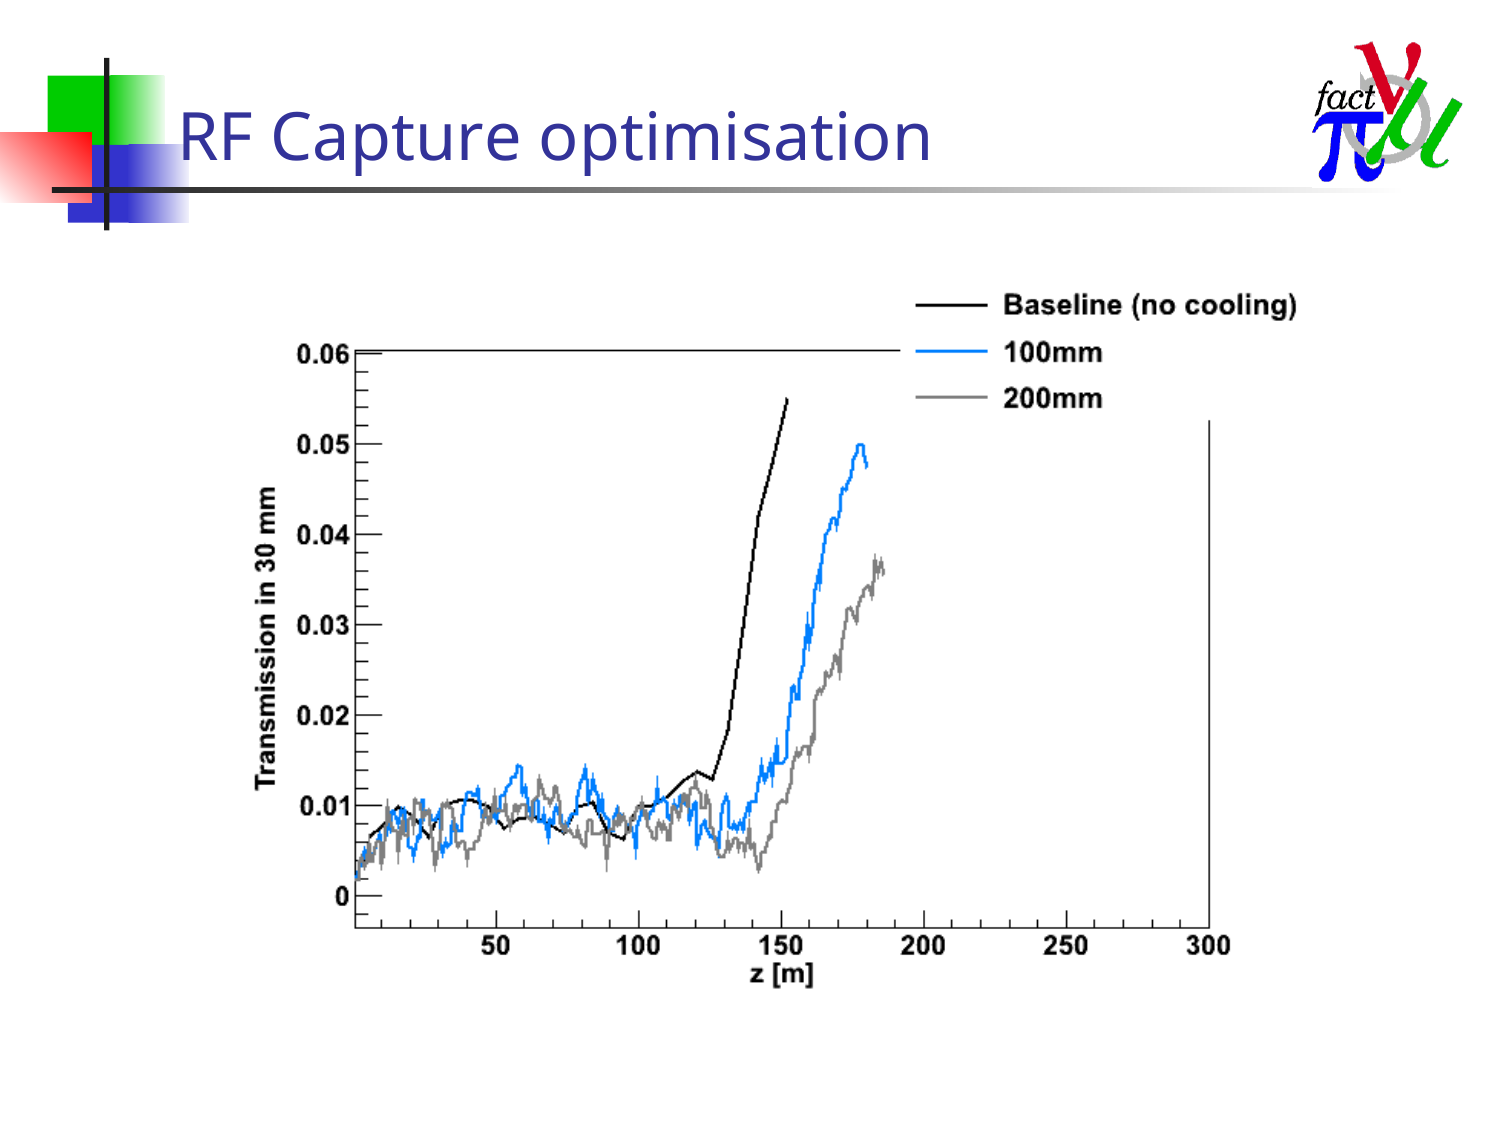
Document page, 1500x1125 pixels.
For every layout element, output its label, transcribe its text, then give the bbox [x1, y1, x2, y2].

title RF Capture optimisation [162, 0, 1441, 188]
picture [1441, 41, 1463, 188]
picture [249, 278, 1316, 1001]
